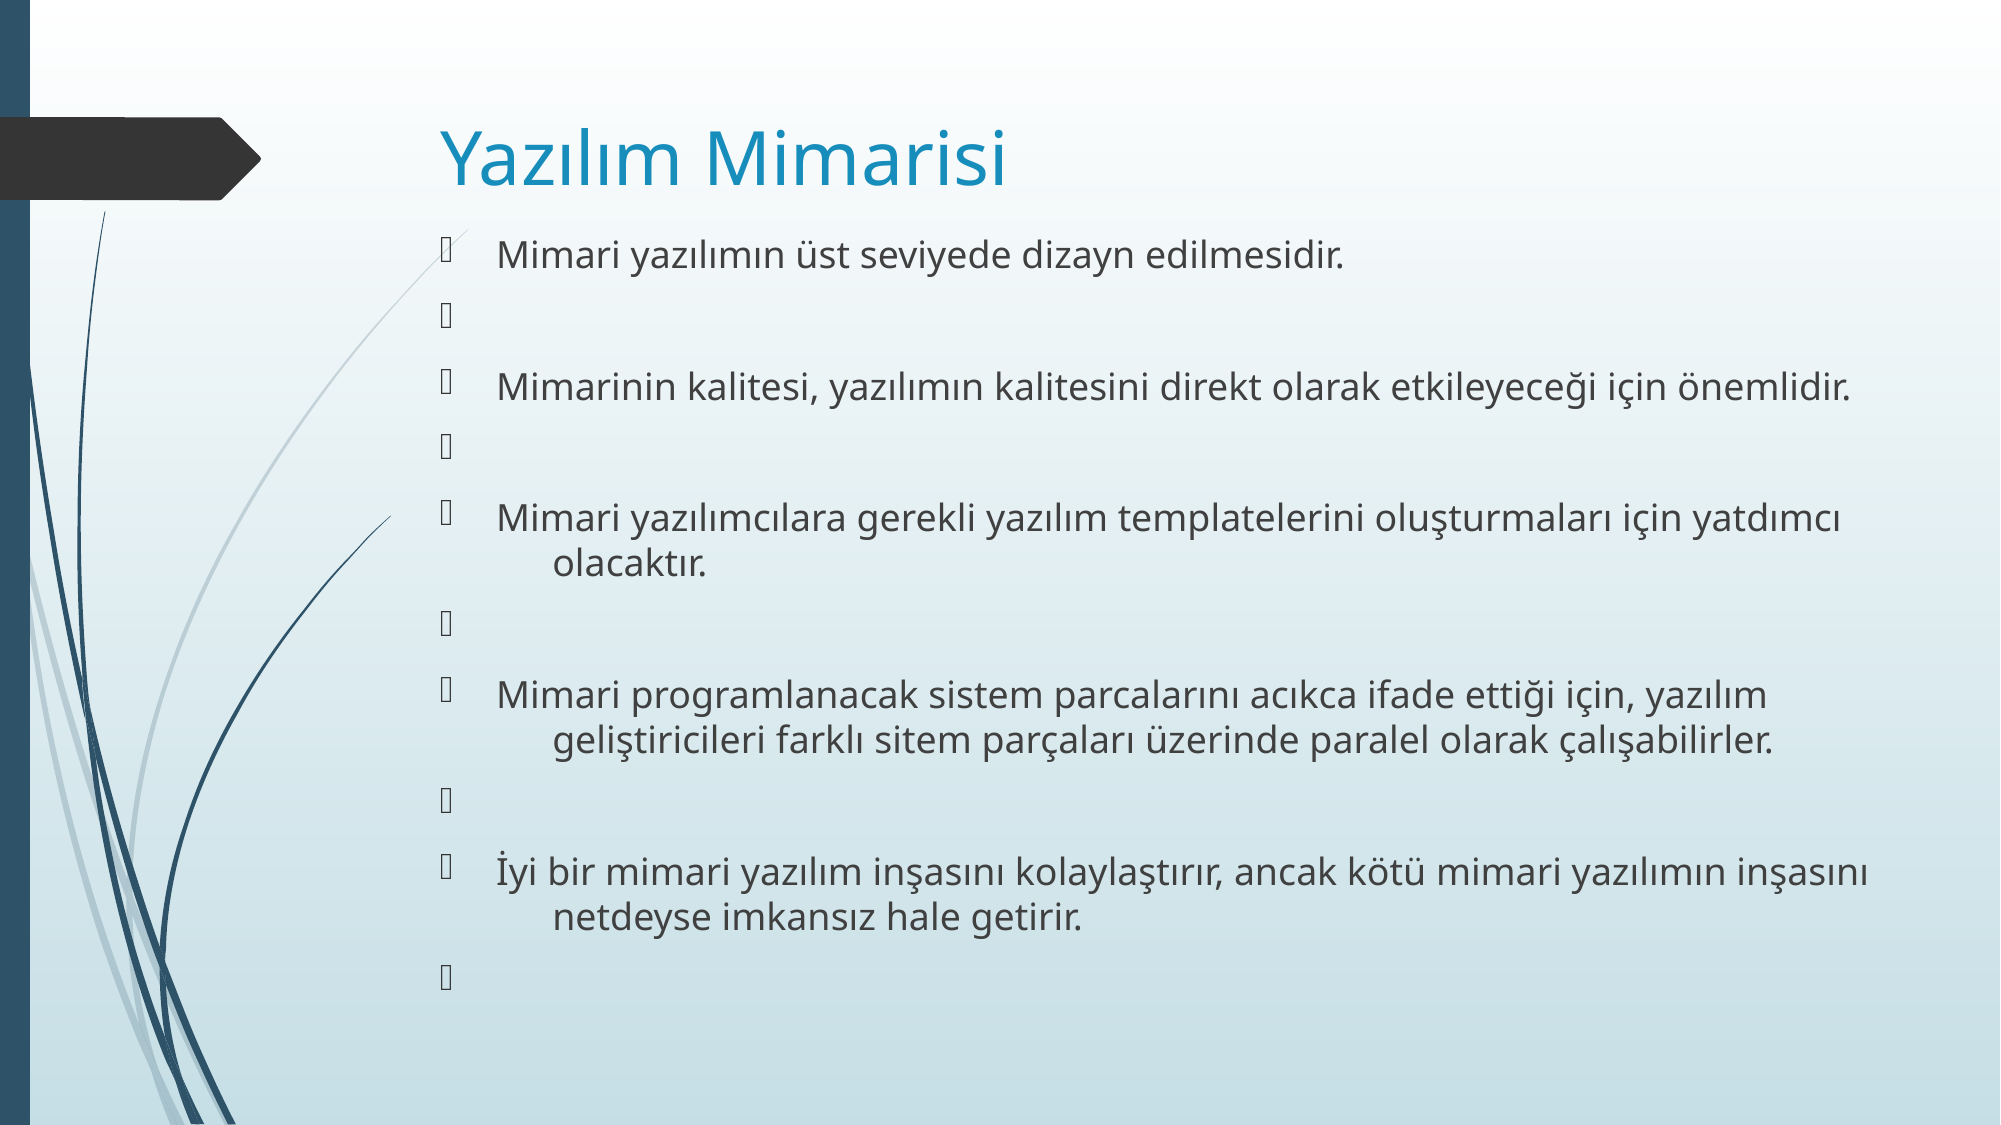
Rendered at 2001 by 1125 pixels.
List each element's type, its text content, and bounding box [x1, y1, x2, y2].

title Yazılım Mimarisi [425, 102, 1888, 223]
list Mimari yazılımın üst seviyede dizayn edilmesidir. Mimarinin kalitesi, yazılımın kalitesini direkt olarak etkileyeceği için önemlidir. Mimari yazılımcılara gerekli yazılım templatelerini oluşturmaları için yatdımcı olacaktır. Mimari programlanacak sistem parcalarını acıkca ifade ettiği için, yazılım geliştiricileri farklı sitem parçaları üzerinde paralel olarak çalışabilirler. İyi bir mimari yazılım inşasını kolaylaştırır, ancak kötü mimari yazılımın inşasını netdeyse imkansız hale getirir. [424, 223, 1888, 970]
